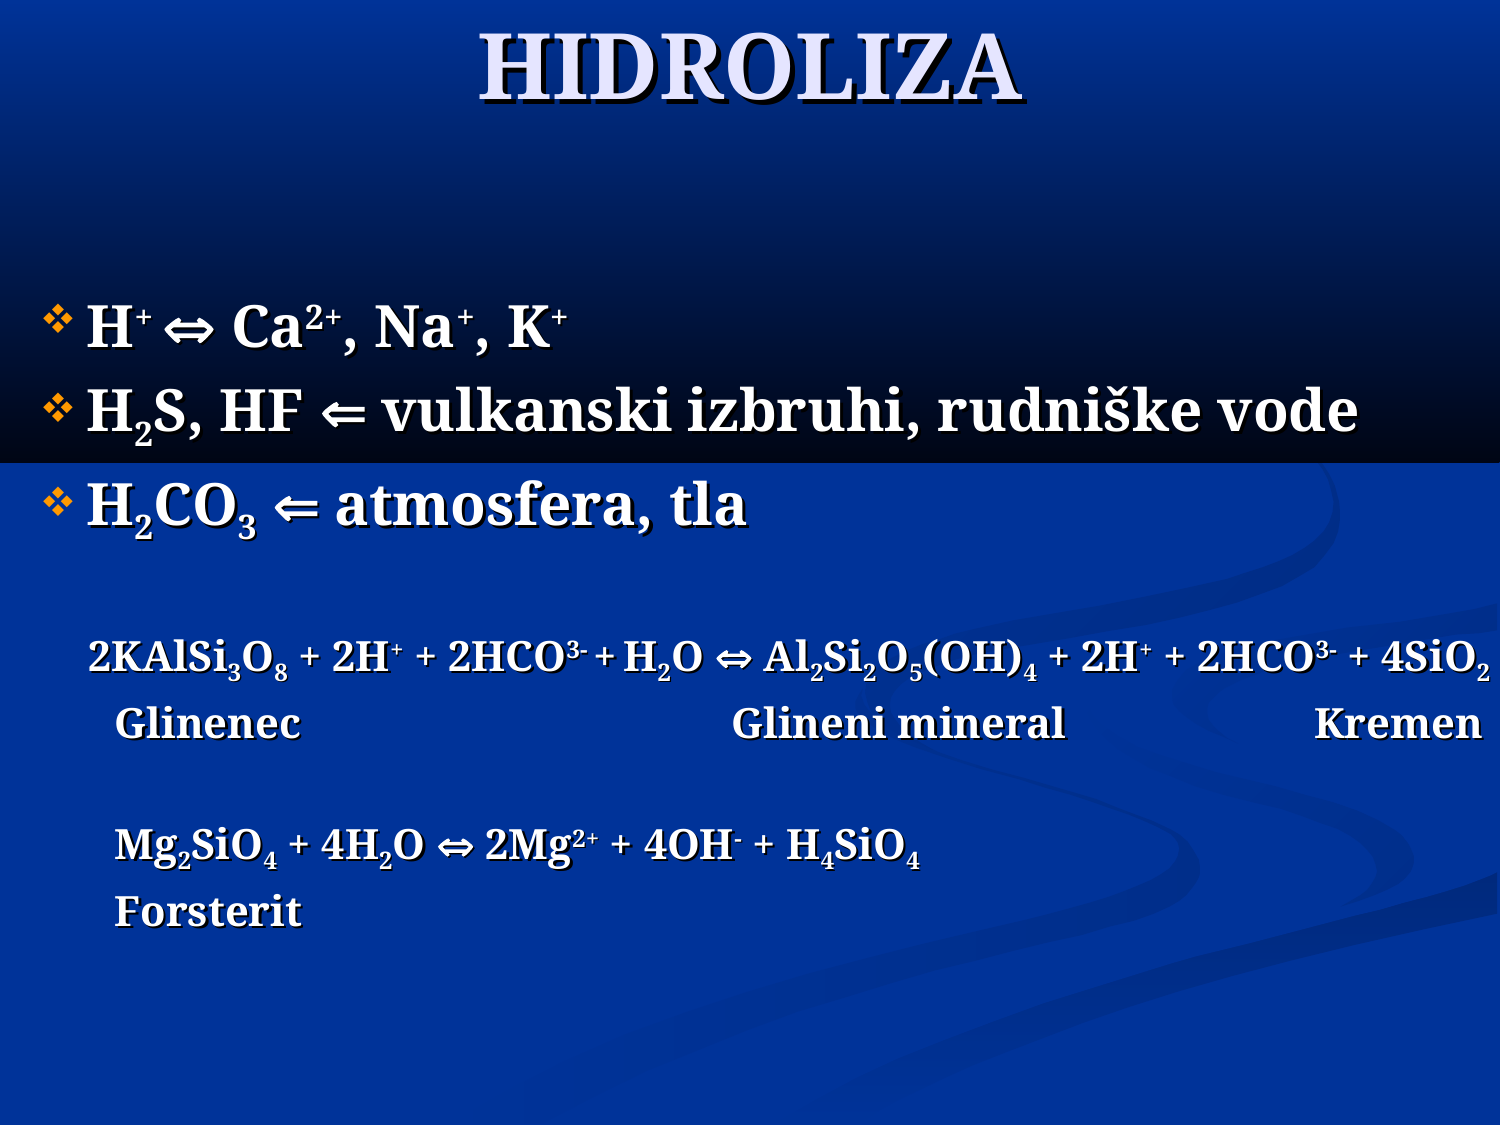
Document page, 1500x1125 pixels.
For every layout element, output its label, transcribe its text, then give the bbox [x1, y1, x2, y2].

list H+  Ca2+, Na+, K+ H2S, HF  vulkanski izbruhi, rudniške vode H2CO3  atmosfera, tla 2KAlSi3O8 + 2H+ + 2HCO3- + H2O  Al2Si2O5(OH)4 + 2H+ + 2HCO3- + 4SiO2 Glinenec Glineni mineral Kremen Mg2SiO4 + 4H2O  2Mg2+ + 4OH- + H4SiO4 Forsterit [0, 112, 1500, 1125]
title HIDROLIZA [75, 0, 1426, 112]
